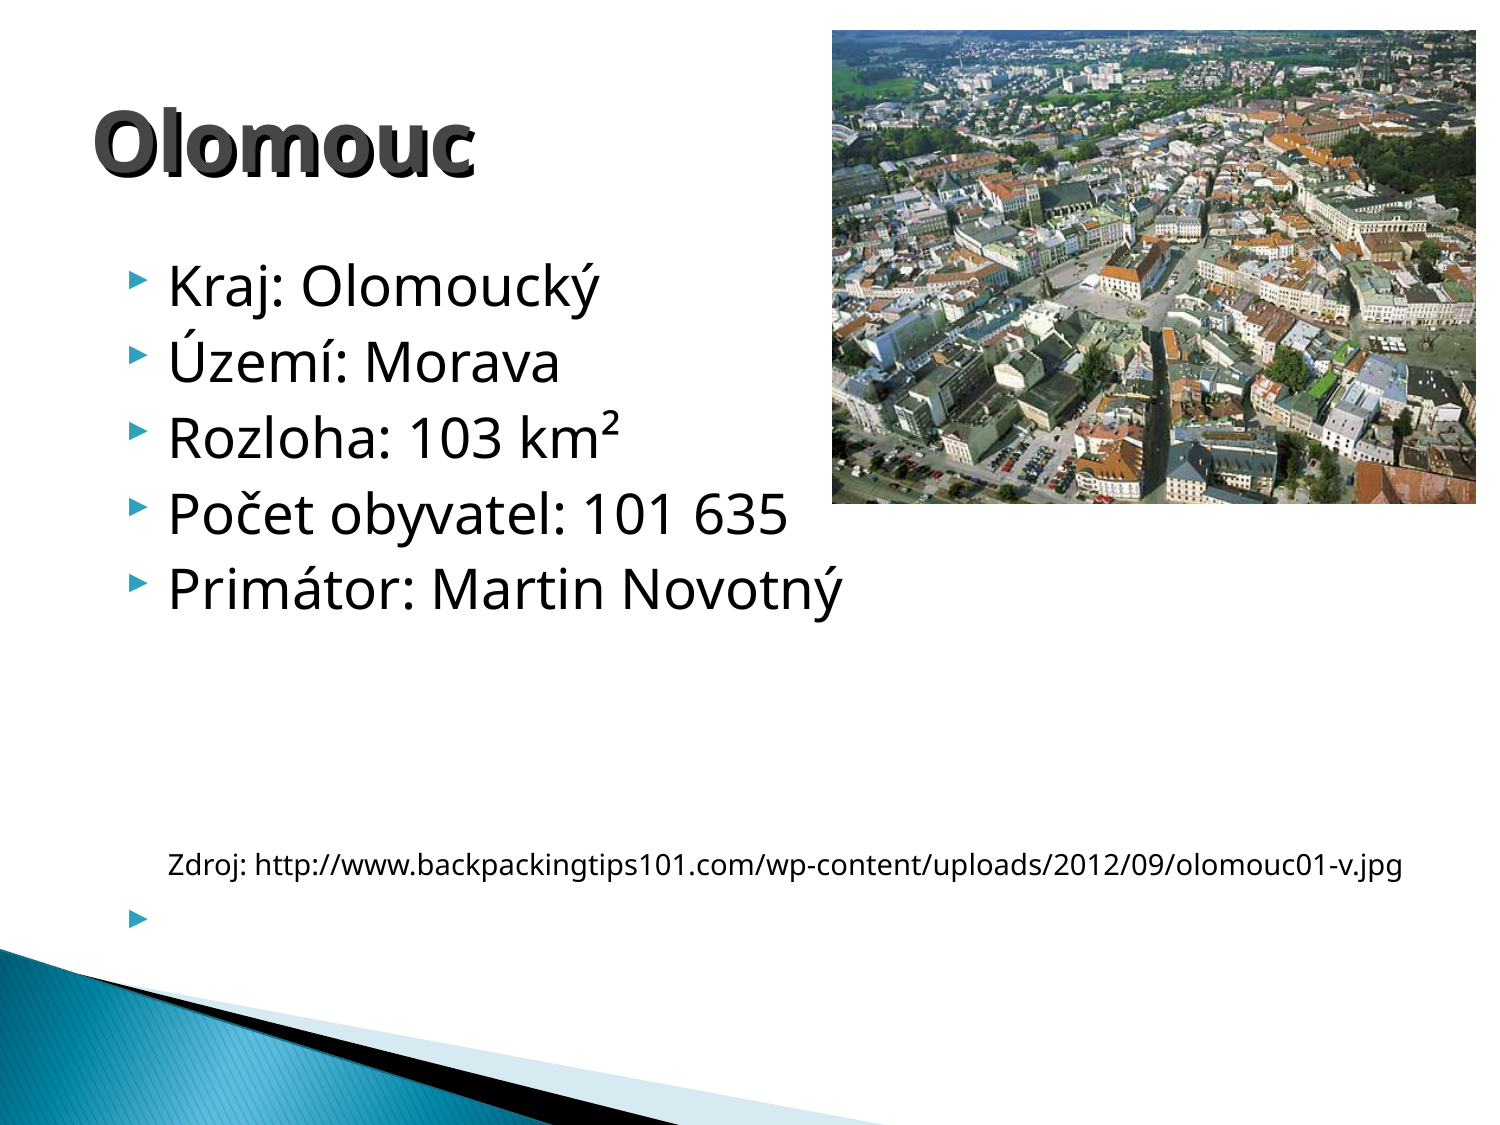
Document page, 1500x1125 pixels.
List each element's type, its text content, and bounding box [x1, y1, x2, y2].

picture [832, 31, 1476, 504]
list Kraj: Olomoucký Území: Morava Rozloha: 103 km² Počet obyvatel: 101 635 Primátor: Martin Novotný Zdroj: http://www.backpackingtips101.com/wp-content/uploads/2012/09/olomouc01-v.jpg [75, 242, 1426, 986]
title Olomouc [75, 45, 832, 233]
